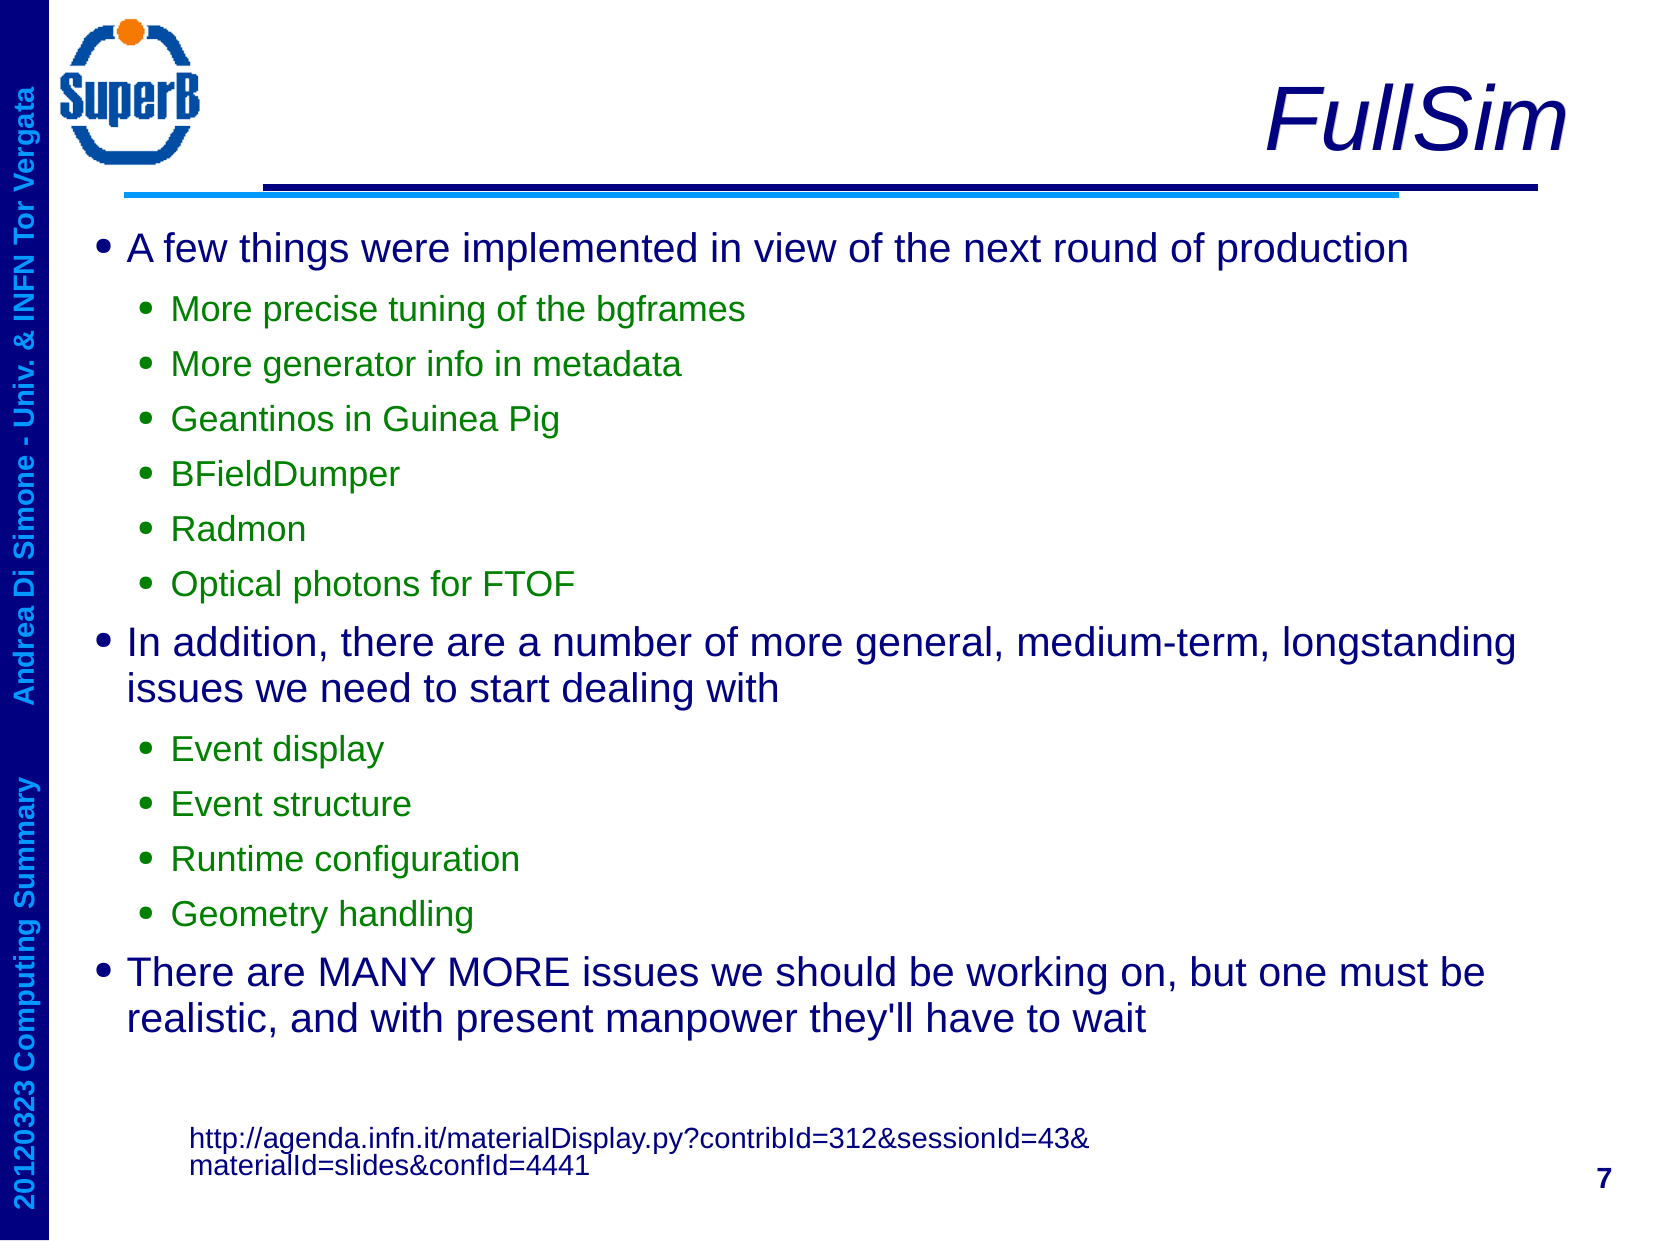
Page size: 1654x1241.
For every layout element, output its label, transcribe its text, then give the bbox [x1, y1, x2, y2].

text_box http://agenda.infn.it/materialDisplay.py?contribId=312&sessionId=43&materialId=slides&confId=4441 [174, 1114, 1126, 1163]
picture [51, 16, 208, 170]
title FullSim [82, 49, 1571, 188]
list A few things were implemented in view of the next round of production More precise tuning of the bgframes More generator info in metadata Geantinos in Guinea Pig BFieldDumper Radmon Optical photons for FTOF In addition, there are a number of more general, medium-term, longstanding issues we need to start dealing with Event display Event structure Runtime configuration Geometry handling There are MANY MORE issues we should be working on, but one must be realistic, and with present manpower they'll have to wait [82, 225, 1571, 1044]
